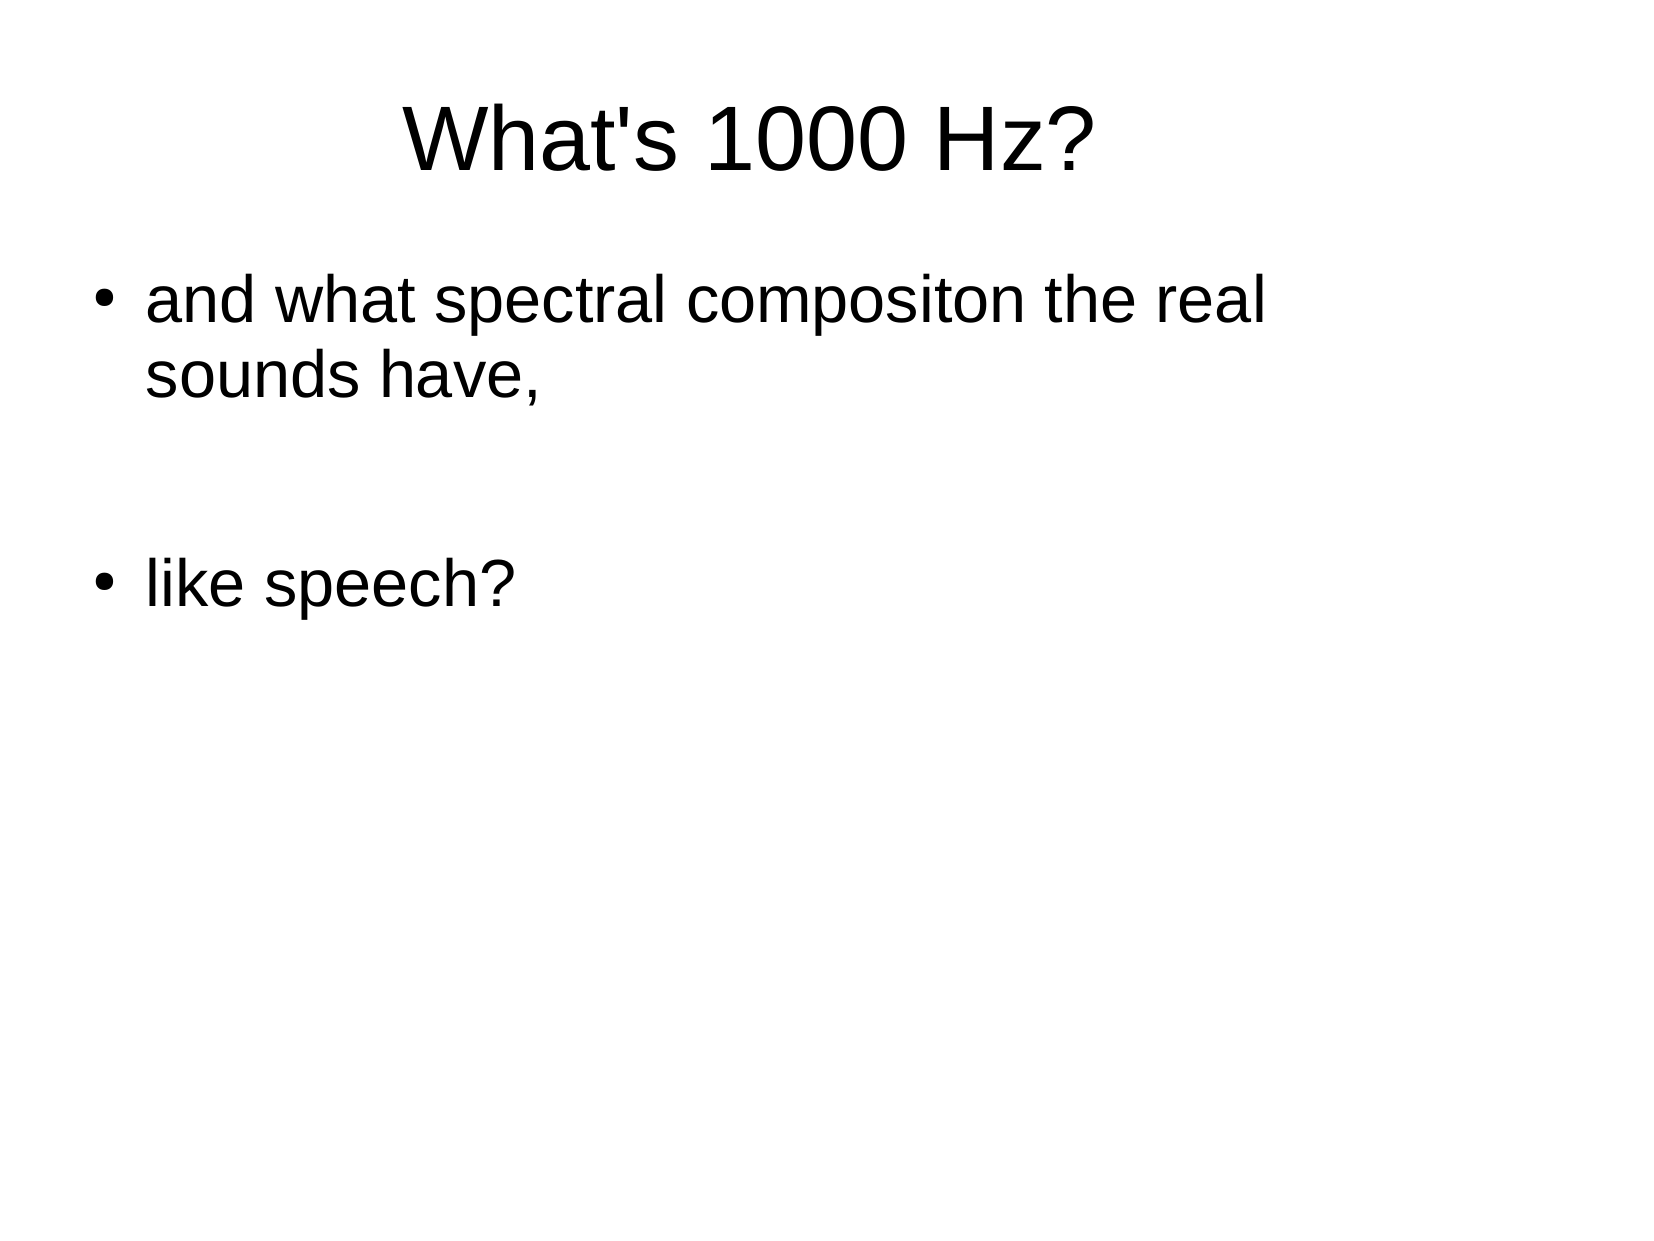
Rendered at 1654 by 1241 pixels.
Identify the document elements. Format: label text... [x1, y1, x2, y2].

list and what spectral compositon the real sounds have, like speech? [75, 262, 1425, 1005]
title What's 1000 Hz? [75, 21, 1425, 257]
